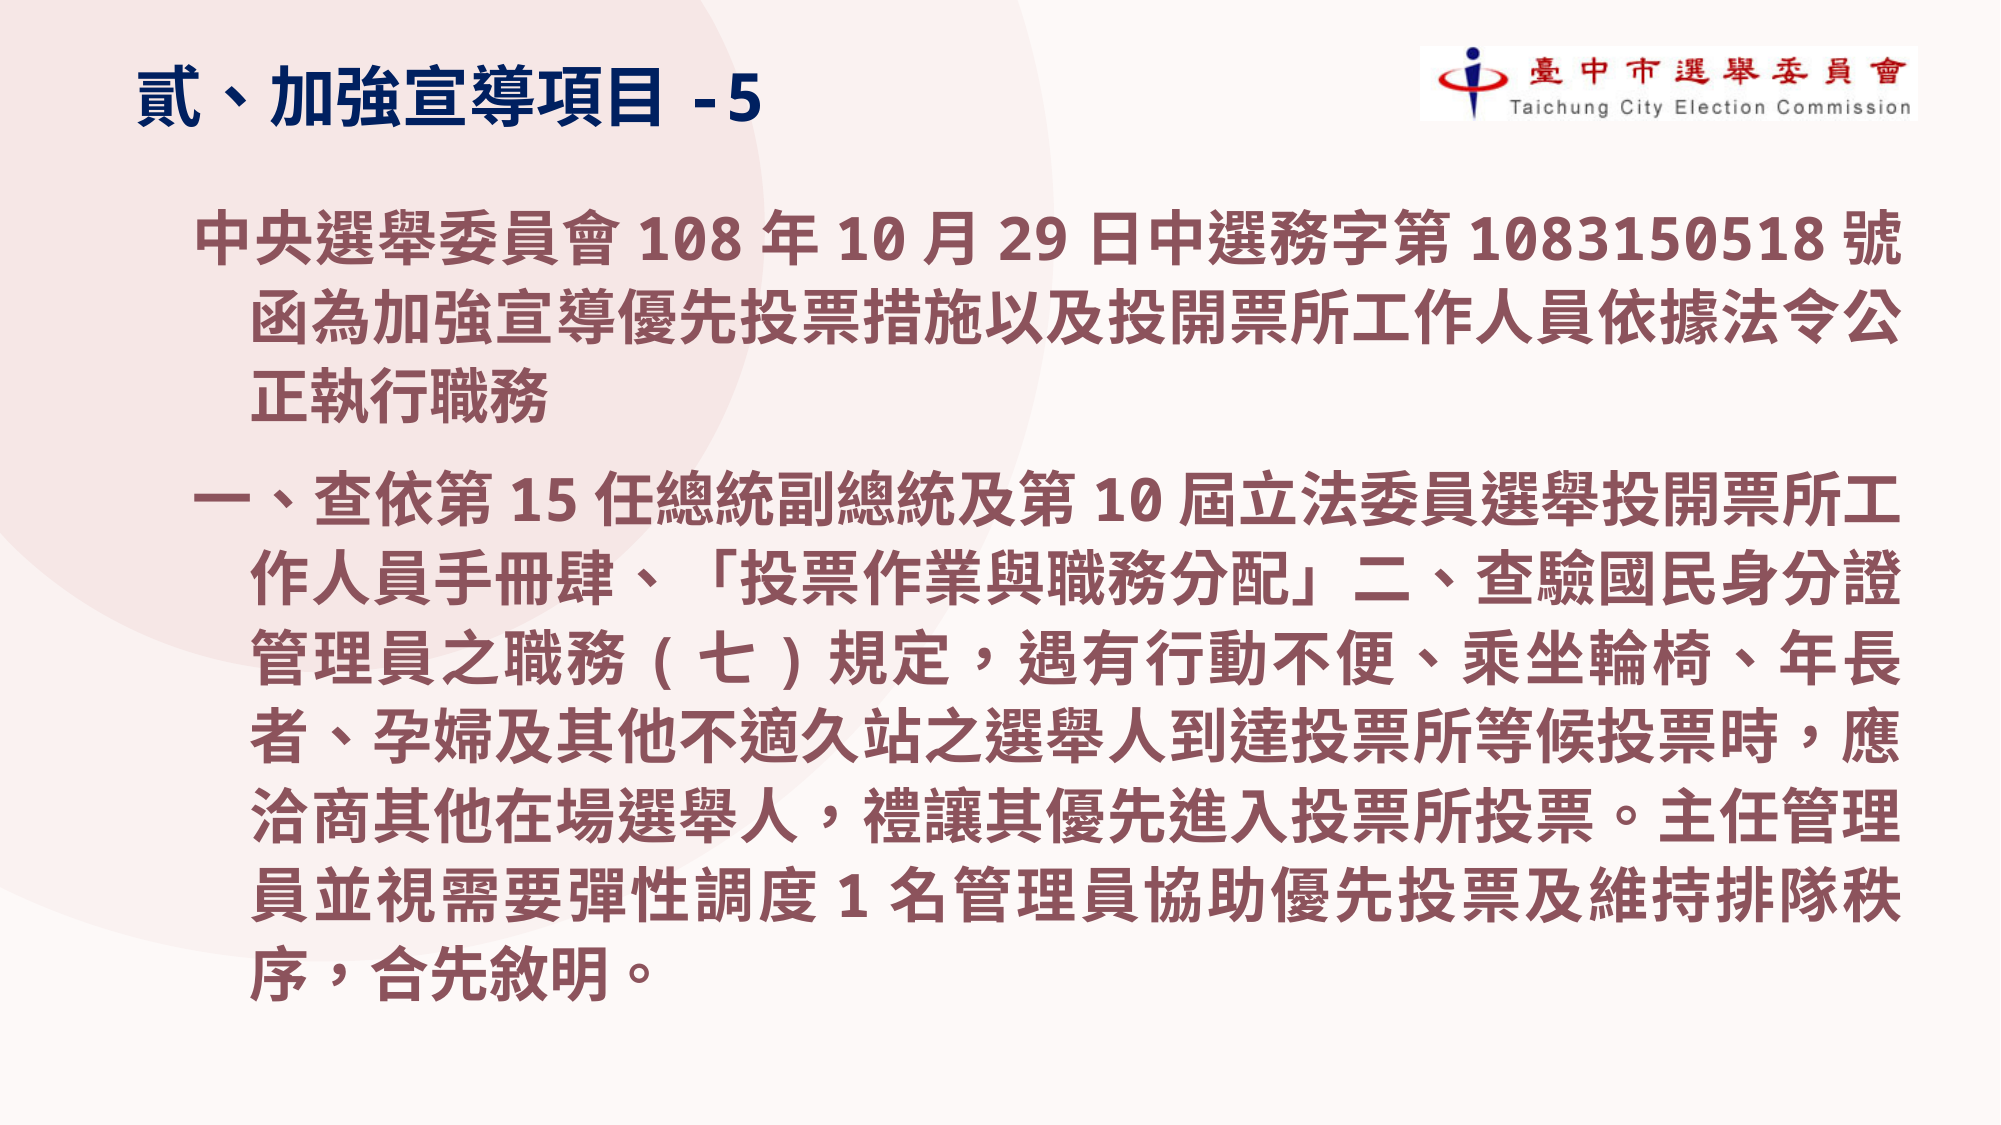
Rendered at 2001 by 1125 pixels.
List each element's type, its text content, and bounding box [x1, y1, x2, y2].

list 中央選舉委員會108年10月29日中選務字第1083150518號函為加強宣導優先投票措施以及投開票所工作人員依據法令公正執行職務 一、查依第15任總統副總統及第10屆立法委員選舉投開票所工作人員手冊肆、「投票作業與職務分配」二、查驗國民身分證管理員之職務(七)規定，遇有行動不便、乘坐輪椅、年長者、孕婦及其他不適久站之選舉人到達投票所等候投票時，應洽商其他在場選舉人，禮讓其優先進入投票所投票。主任管理員並視需要彈性調度1名管理員協助優先投票及維持排隊秩序，合先敘明。 [120, 185, 1918, 1023]
title 貳、加強宣導項目-5 [120, 35, 1918, 166]
